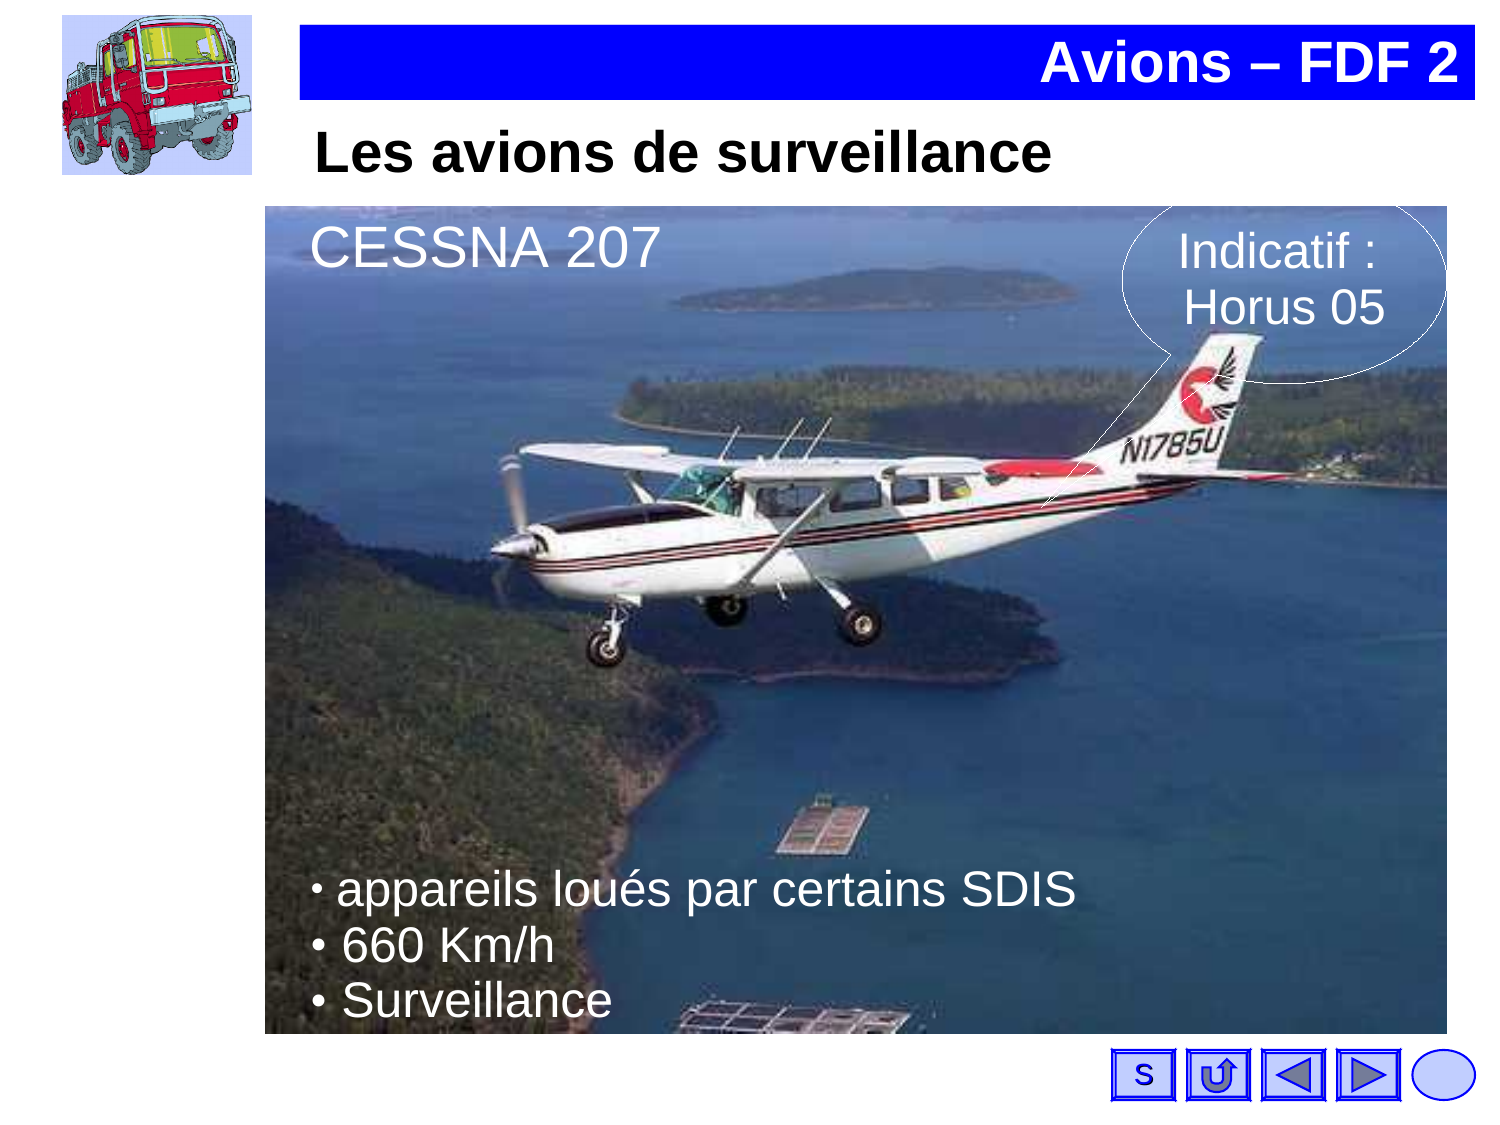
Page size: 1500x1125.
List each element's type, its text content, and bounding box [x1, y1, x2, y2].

text_box Les avions de surveillance [299, 112, 1070, 193]
text_box appareils loués par certains SDIS 660 Km/h Surveillance [295, 853, 1477, 1037]
text_box Indicatif : Horus 05 [1122, 216, 1447, 343]
text_box Avions – FDF 2 [299, 24, 1475, 100]
text_box CESSNA 207 [295, 206, 1471, 288]
picture [265, 206, 1447, 1034]
text_box [1412, 1049, 1476, 1101]
